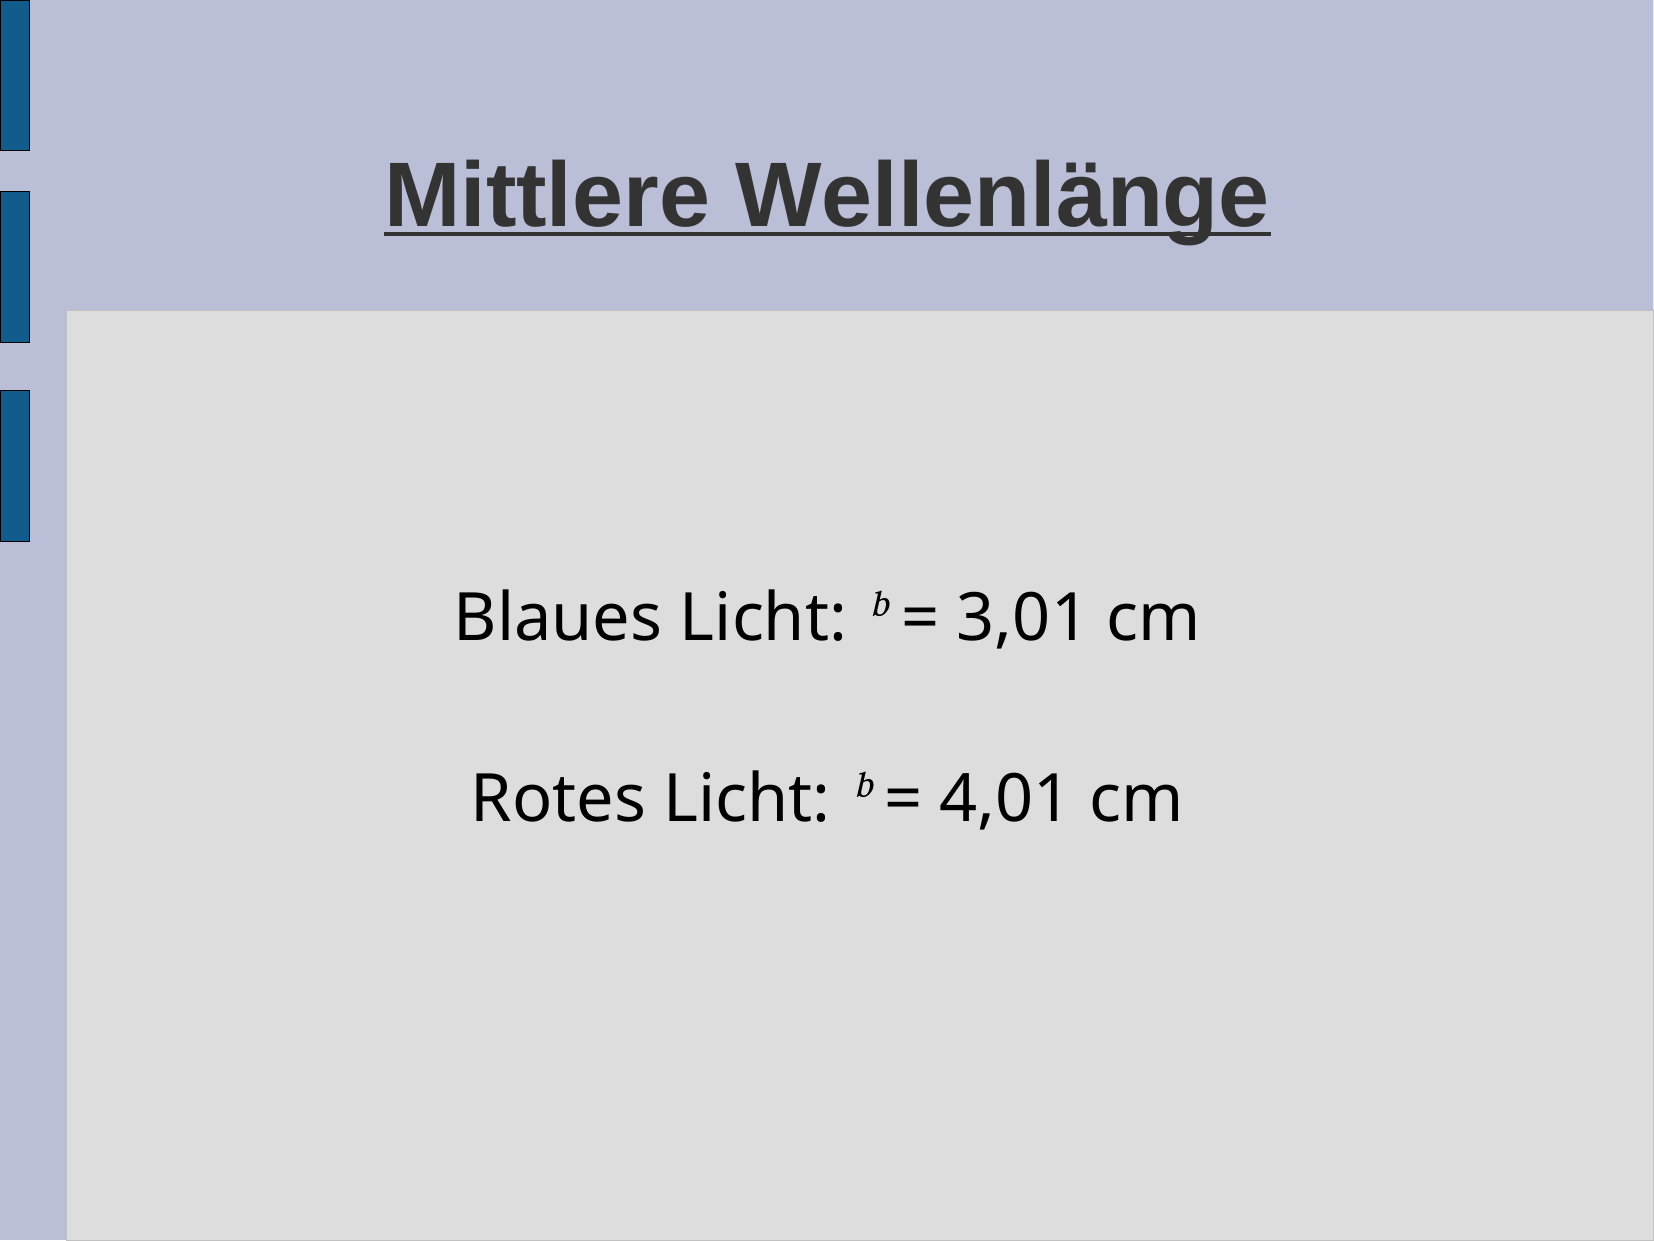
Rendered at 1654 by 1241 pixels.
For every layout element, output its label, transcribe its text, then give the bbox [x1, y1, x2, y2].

title Mittlere Wellenlänge [121, 91, 1534, 299]
subtitle Blaues Licht:  = 3,01 cm Rotes Licht:  = 4,01 cm [121, 352, 1534, 1119]
